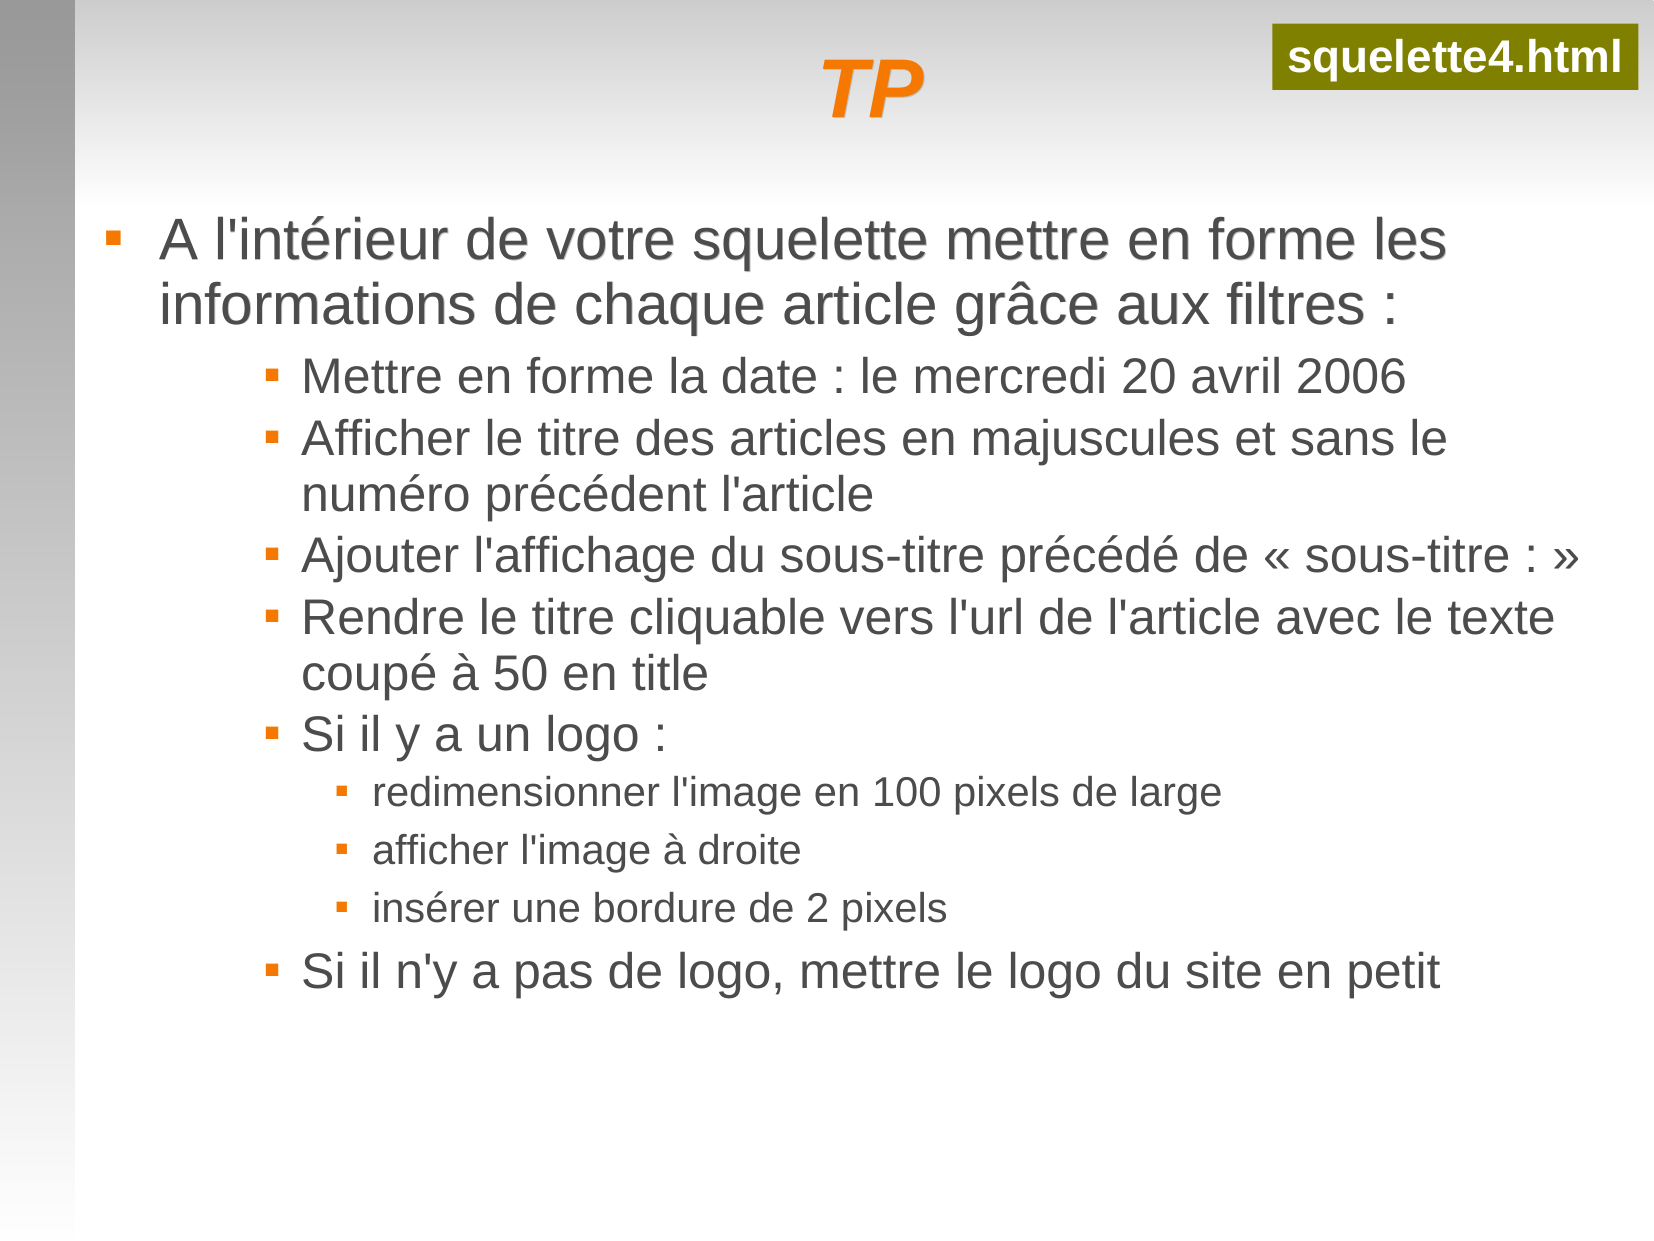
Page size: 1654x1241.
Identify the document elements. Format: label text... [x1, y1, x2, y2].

title TP [88, 0, 1654, 178]
list A l'intérieur de votre squelette mettre en forme les informations de chaque article grâce aux filtres : Mettre en forme la date : le mercredi 20 avril 2006 Afficher le titre des articles en majuscules et sans le numéro précédent l'article Ajouter l'affichage du sous-titre précédé de « sous-titre : » Rendre le titre cliquable vers l'url de l'article avec le texte coupé à 50 en title Si il y a un logo : redimensionner l'image en 100 pixels de large afficher l'image à droite insérer une bordure de 2 pixels Si il n'y a pas de logo, mettre le logo du site en petit [88, 206, 1625, 1226]
text_box squelette4.html [1272, 23, 1639, 90]
